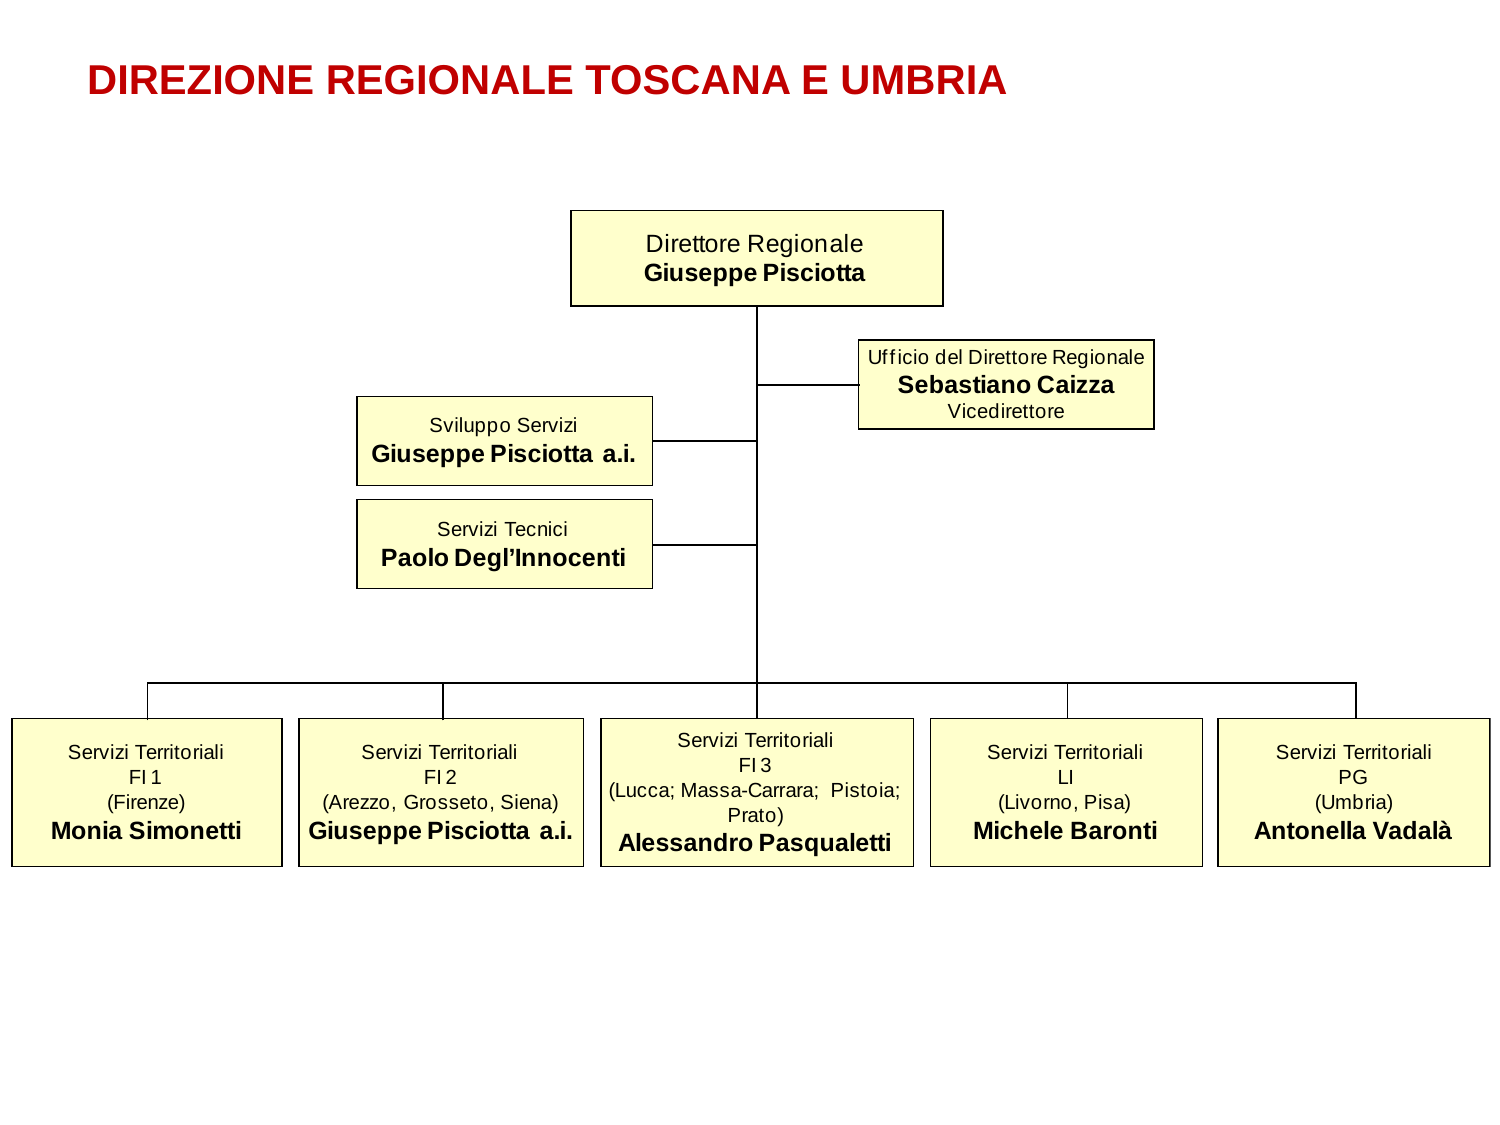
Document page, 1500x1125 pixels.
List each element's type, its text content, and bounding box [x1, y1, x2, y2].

picture [9, 208, 1491, 868]
title DIREZIONE REGIONALE TOSCANA E UMBRIA [72, 45, 1462, 128]
